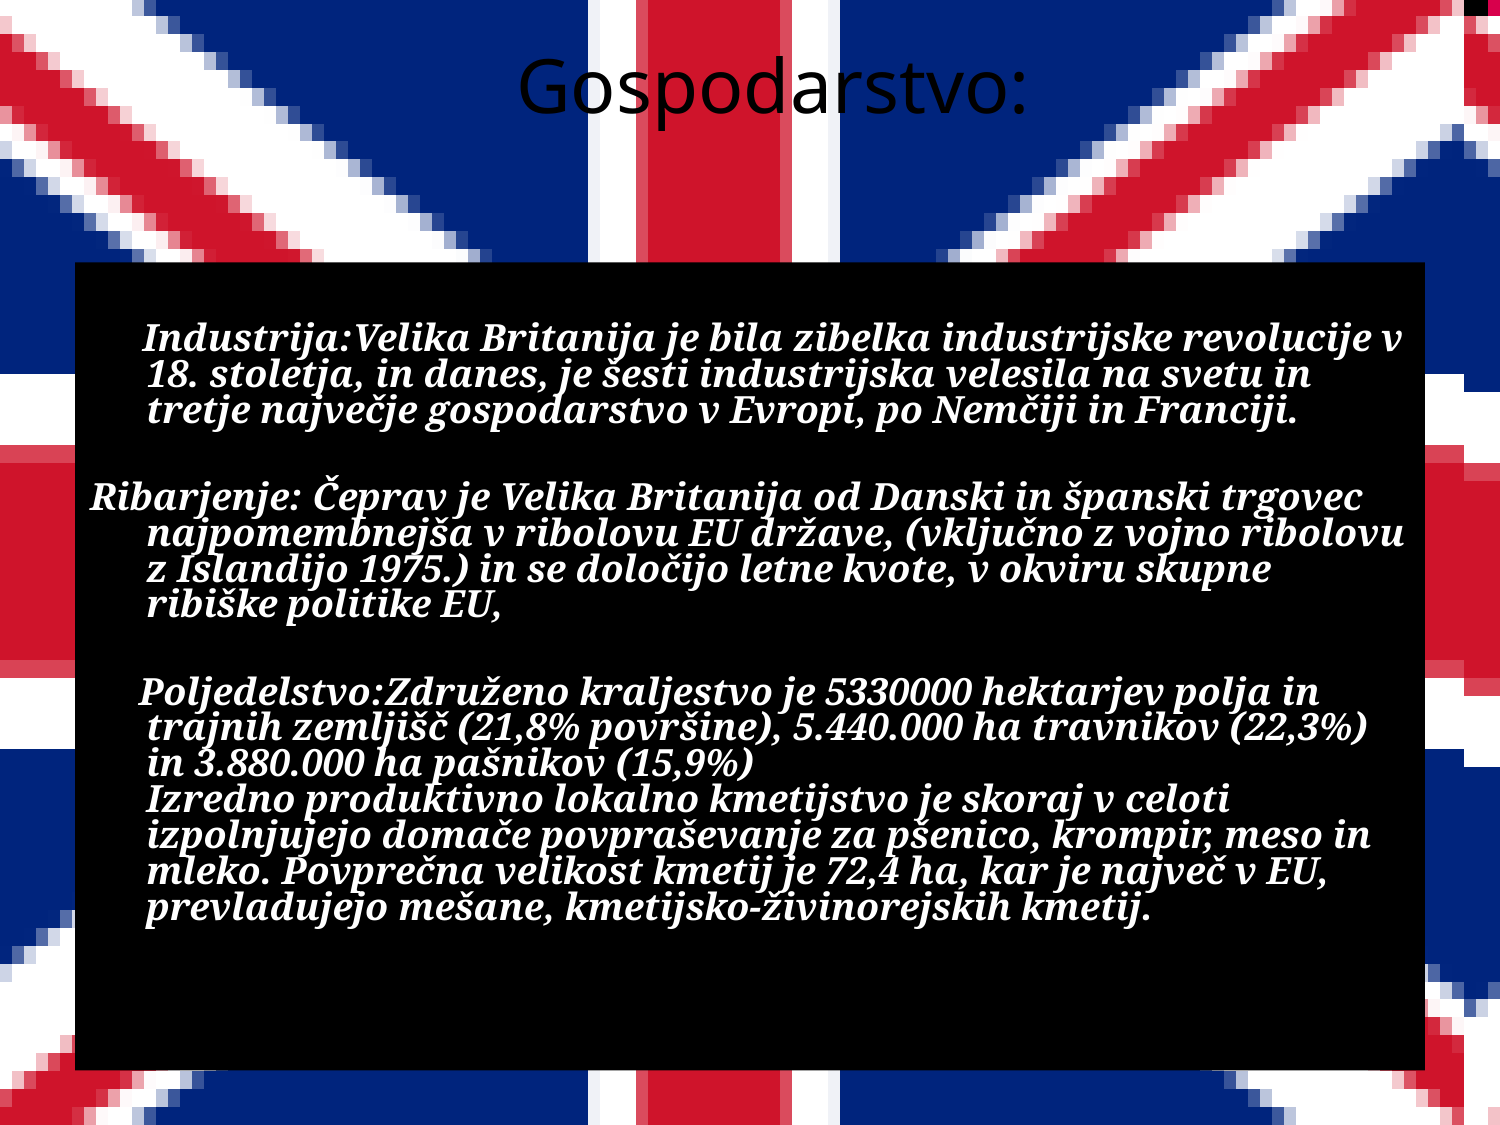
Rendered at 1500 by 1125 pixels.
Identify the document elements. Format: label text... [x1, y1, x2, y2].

list Industrija:Velika Britanija je bila zibelka industrijske revolucije v 18. stoletja, in danes, je šesti industrijska velesila na svetu in tretje največje gospodarstvo v Evropi, po Nemčiji in Franciji. Ribarjenje: Čeprav je Velika Britanija od Danski in španski trgovec najpomembnejša v ribolovu EU države, (vključno z vojno ribolovu z Islandijo 1975.) in se določijo letne kvote, v okviru skupne ribiške politike EU, Poljedelstvo:Združeno kraljestvo je 5330000 hektarjev polja in trajnih zemljišč (21,8% površine), 5.440.000 ha travnikov (22,3%) in 3.880.000 ha pašnikov (15,9%) Izredno produktivno lokalno kmetijstvo je skoraj v celoti izpolnjujejo domače povpraševanje za pšenico, krompir, meso in mleko. Povprečna velikost kmetij je 72,4 ha, kar je največ v EU, prevladujejo mešane, kmetijsko-živinorejskih kmetij. [75, 262, 1425, 1071]
text_box Gospodarstvo: [501, 31, 946, 156]
picture [0, 0, 1500, 1125]
